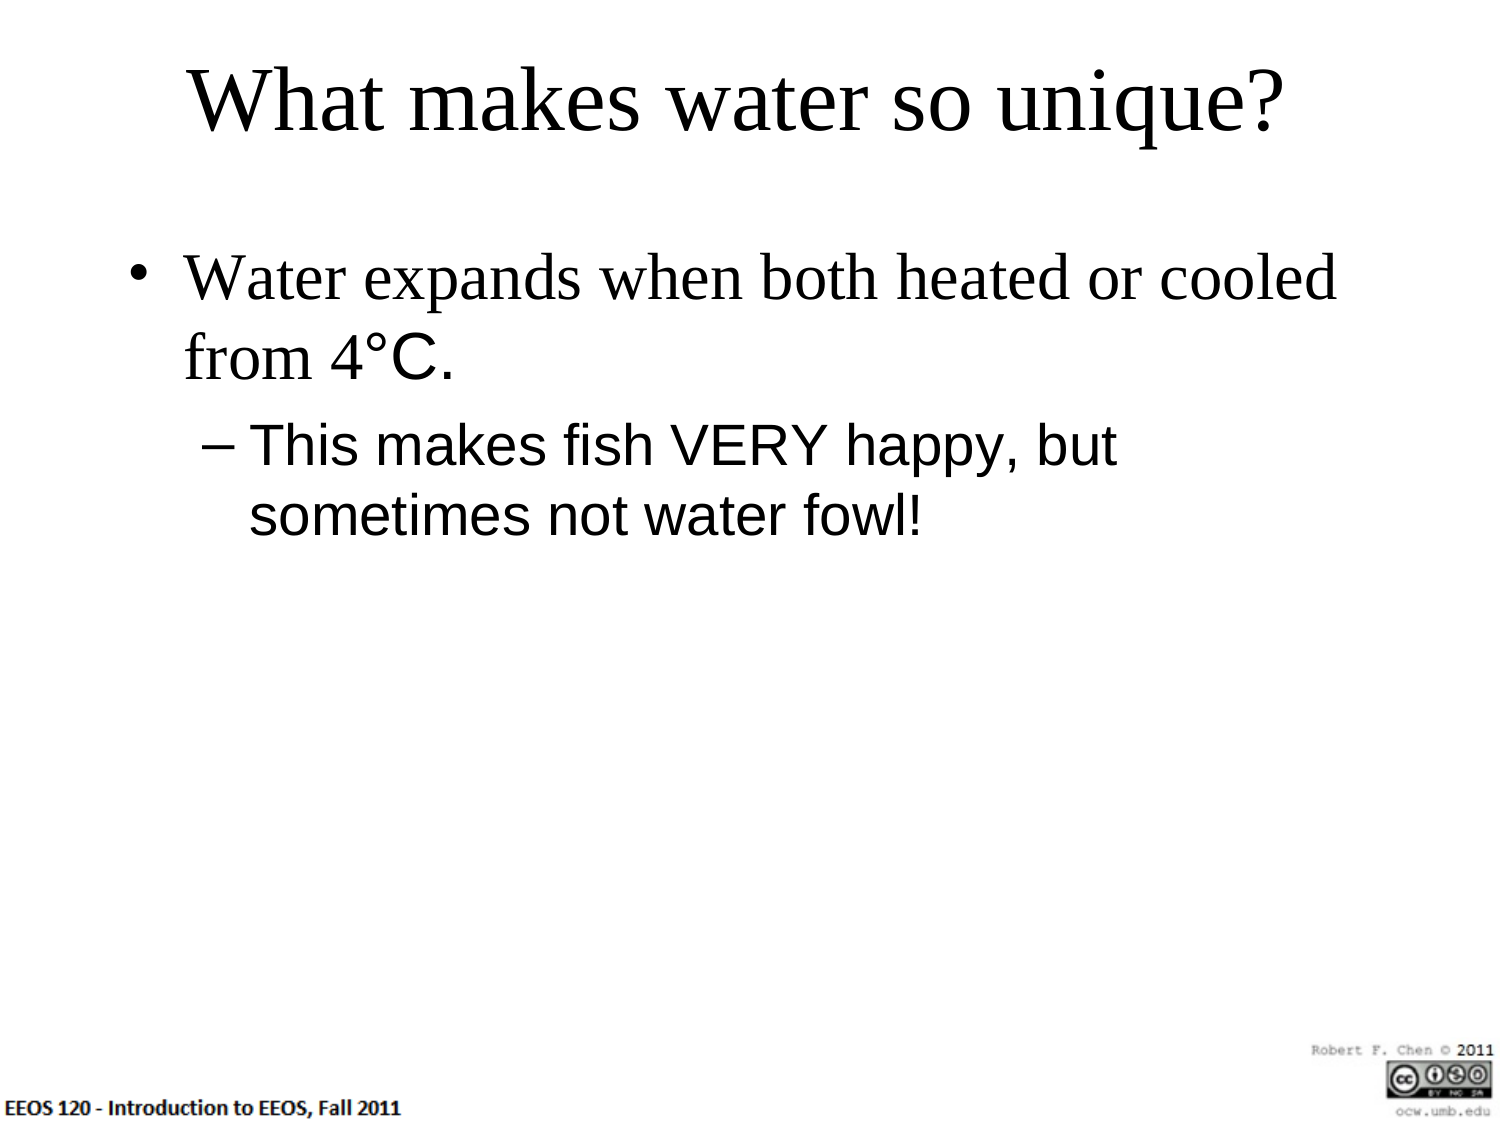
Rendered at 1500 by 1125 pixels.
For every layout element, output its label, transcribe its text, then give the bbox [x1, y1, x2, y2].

title What makes water so unique? [99, 0, 1375, 188]
picture [1304, 1037, 1500, 1125]
picture [0, 1090, 406, 1125]
list Water expands when both heated or cooled from 4°C. This makes fish VERY happy, but sometimes not water fowl! [112, 224, 1388, 976]
